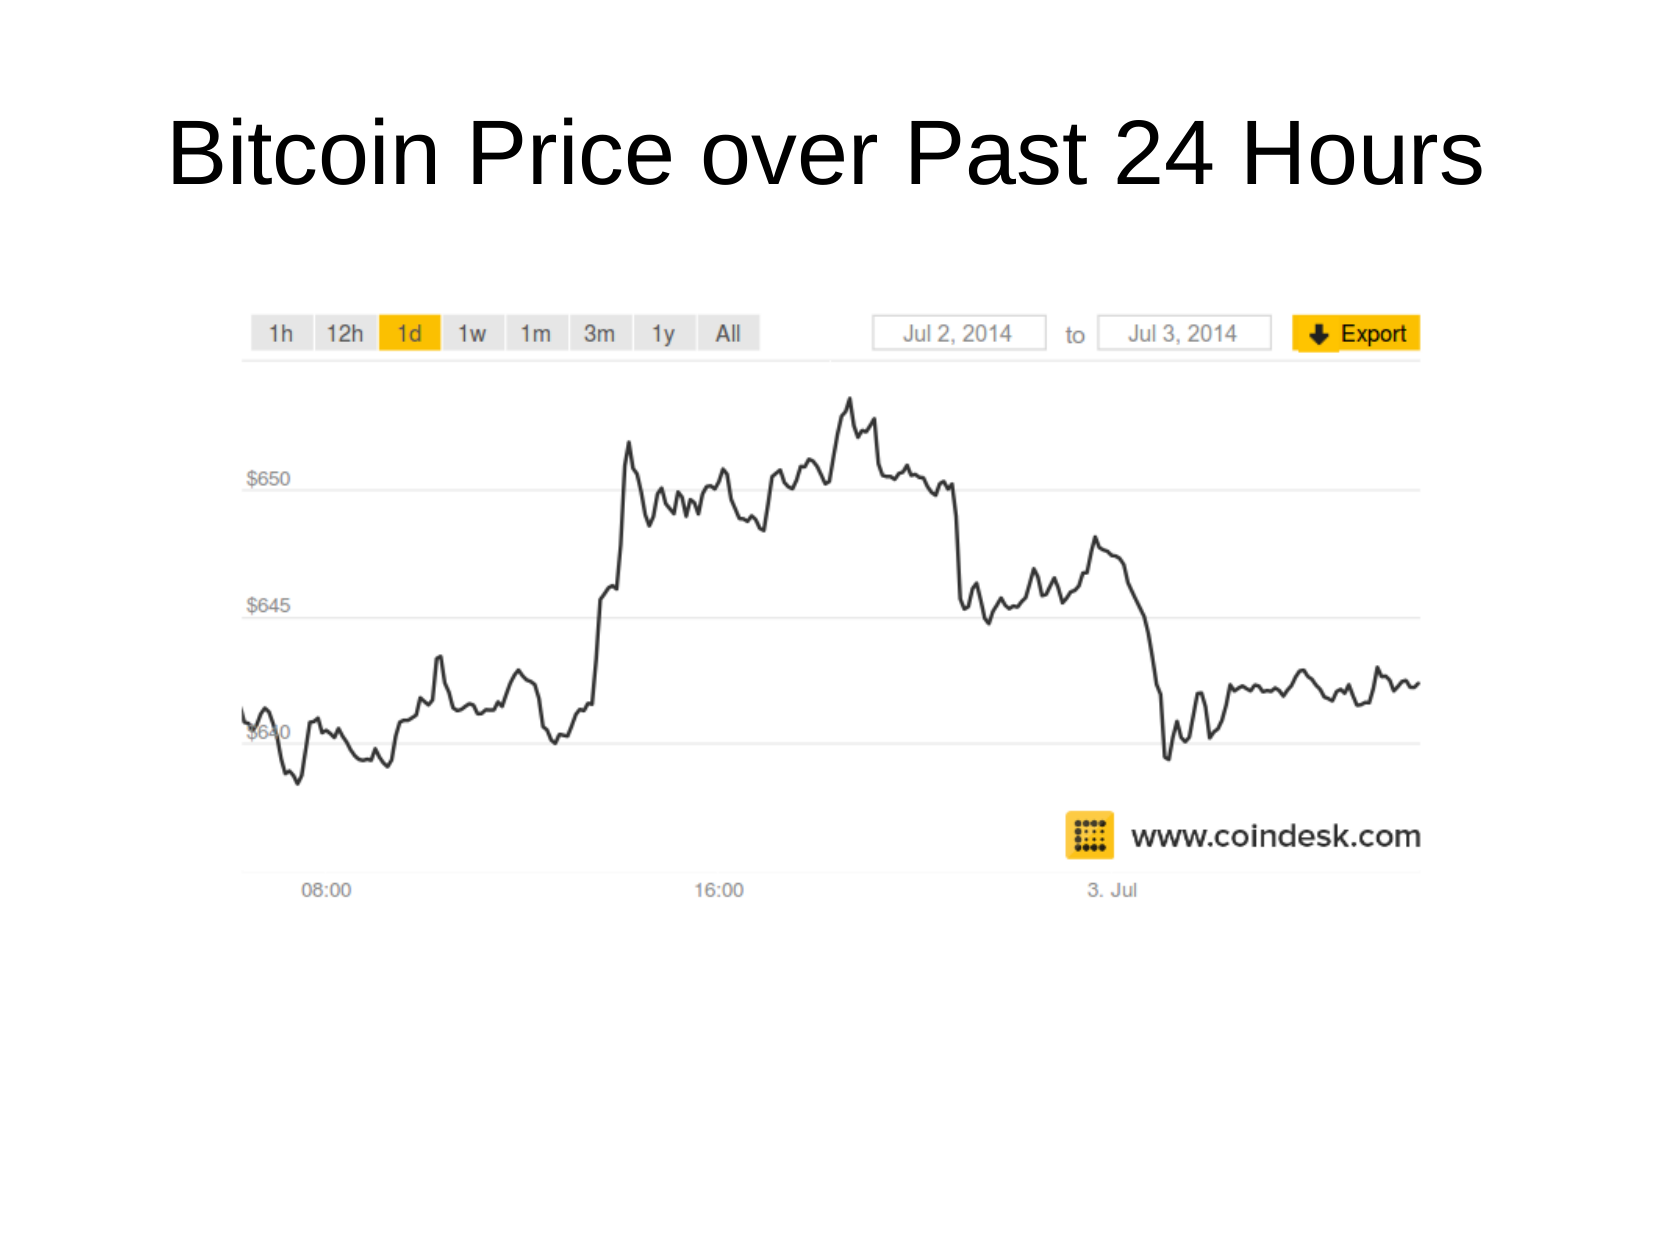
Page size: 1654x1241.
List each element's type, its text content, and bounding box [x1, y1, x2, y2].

title Bitcoin Price over Past 24 Hours [82, 49, 1571, 257]
picture [217, 295, 1441, 905]
